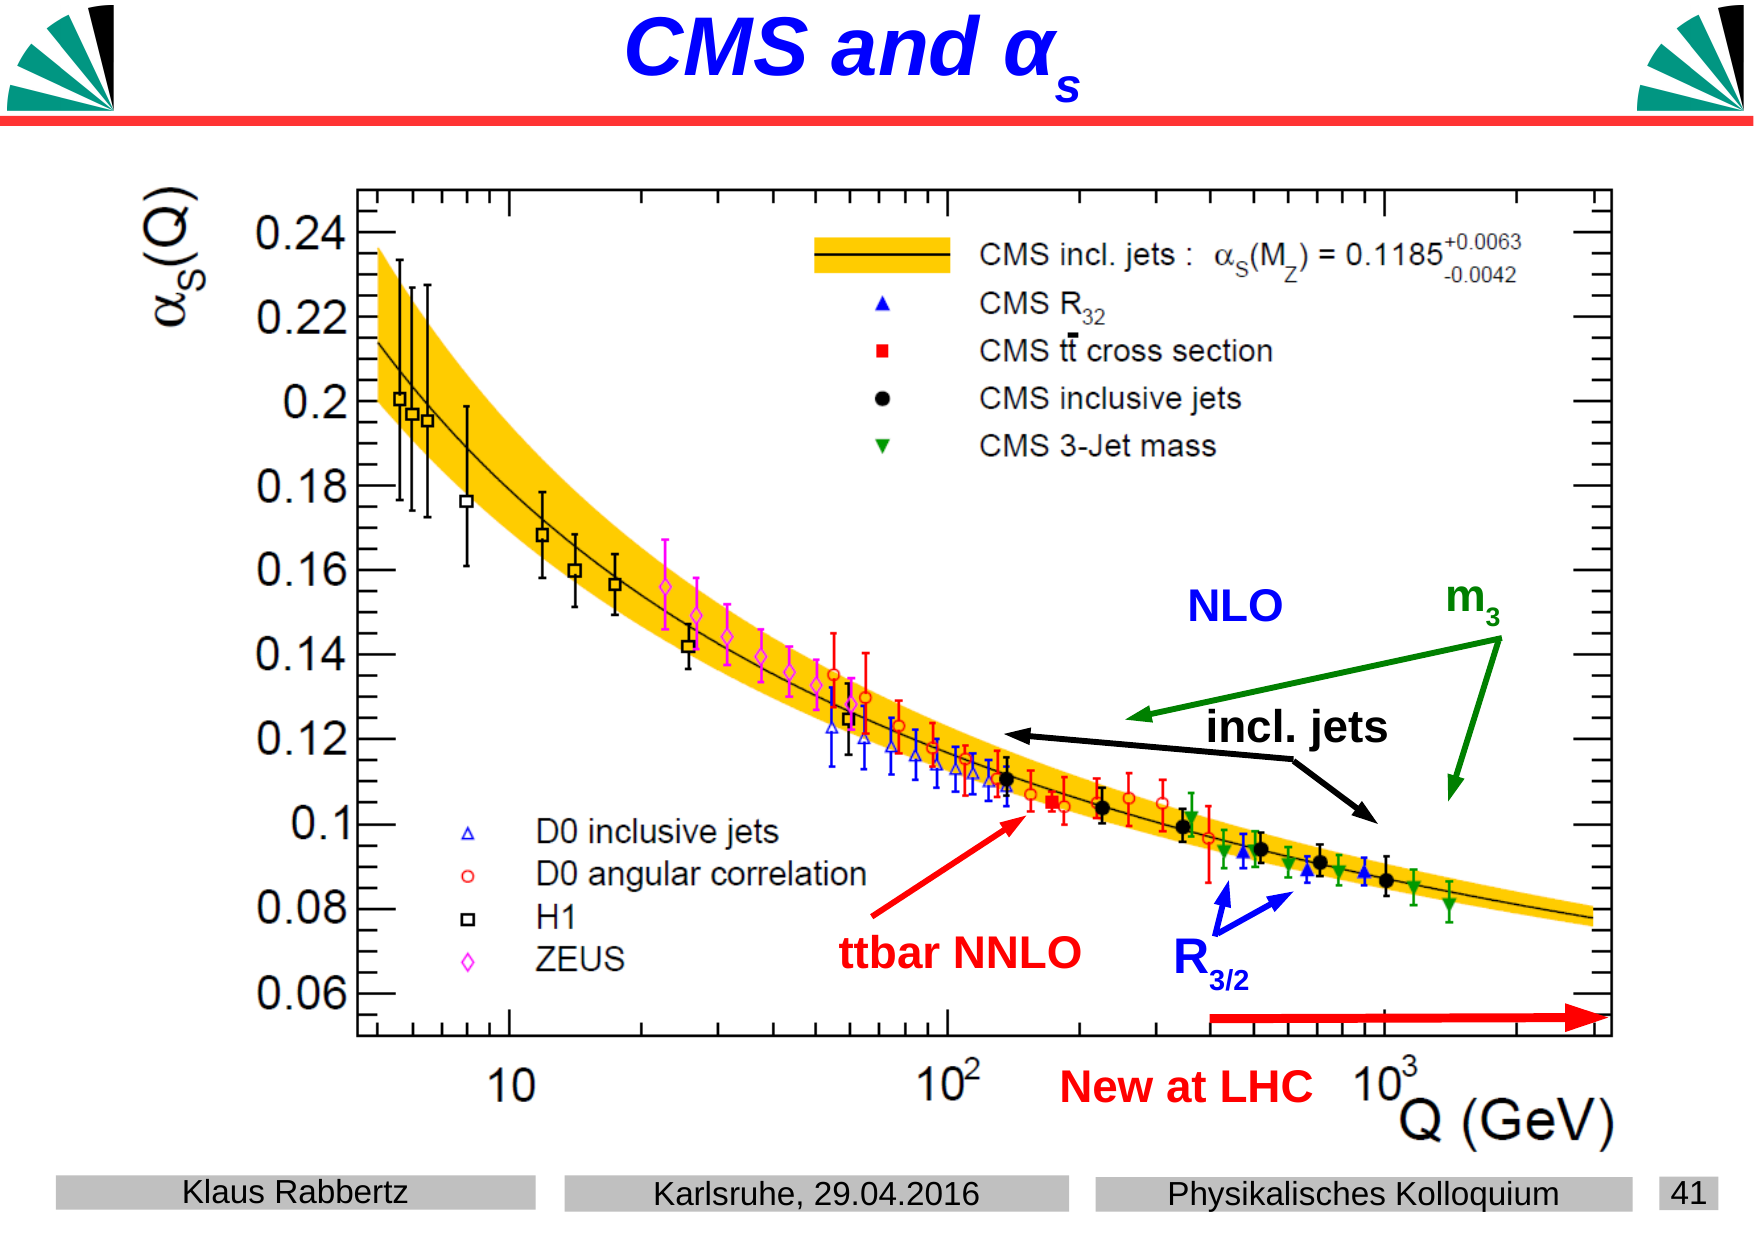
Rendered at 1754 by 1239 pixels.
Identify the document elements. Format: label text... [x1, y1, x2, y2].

text_box m3 [1433, 563, 1526, 639]
text_box ttbar NNLO [826, 921, 1095, 985]
picture [7, 5, 114, 112]
picture [128, 165, 1625, 1160]
text_box R3/2 [1161, 922, 1262, 1003]
title CMS and αs [123, 0, 1606, 114]
text_box New at LHC [1047, 1055, 1327, 1119]
text_box NLO [1175, 573, 1296, 637]
text_box incl. jets [1193, 695, 1401, 759]
picture [1637, 5, 1744, 112]
